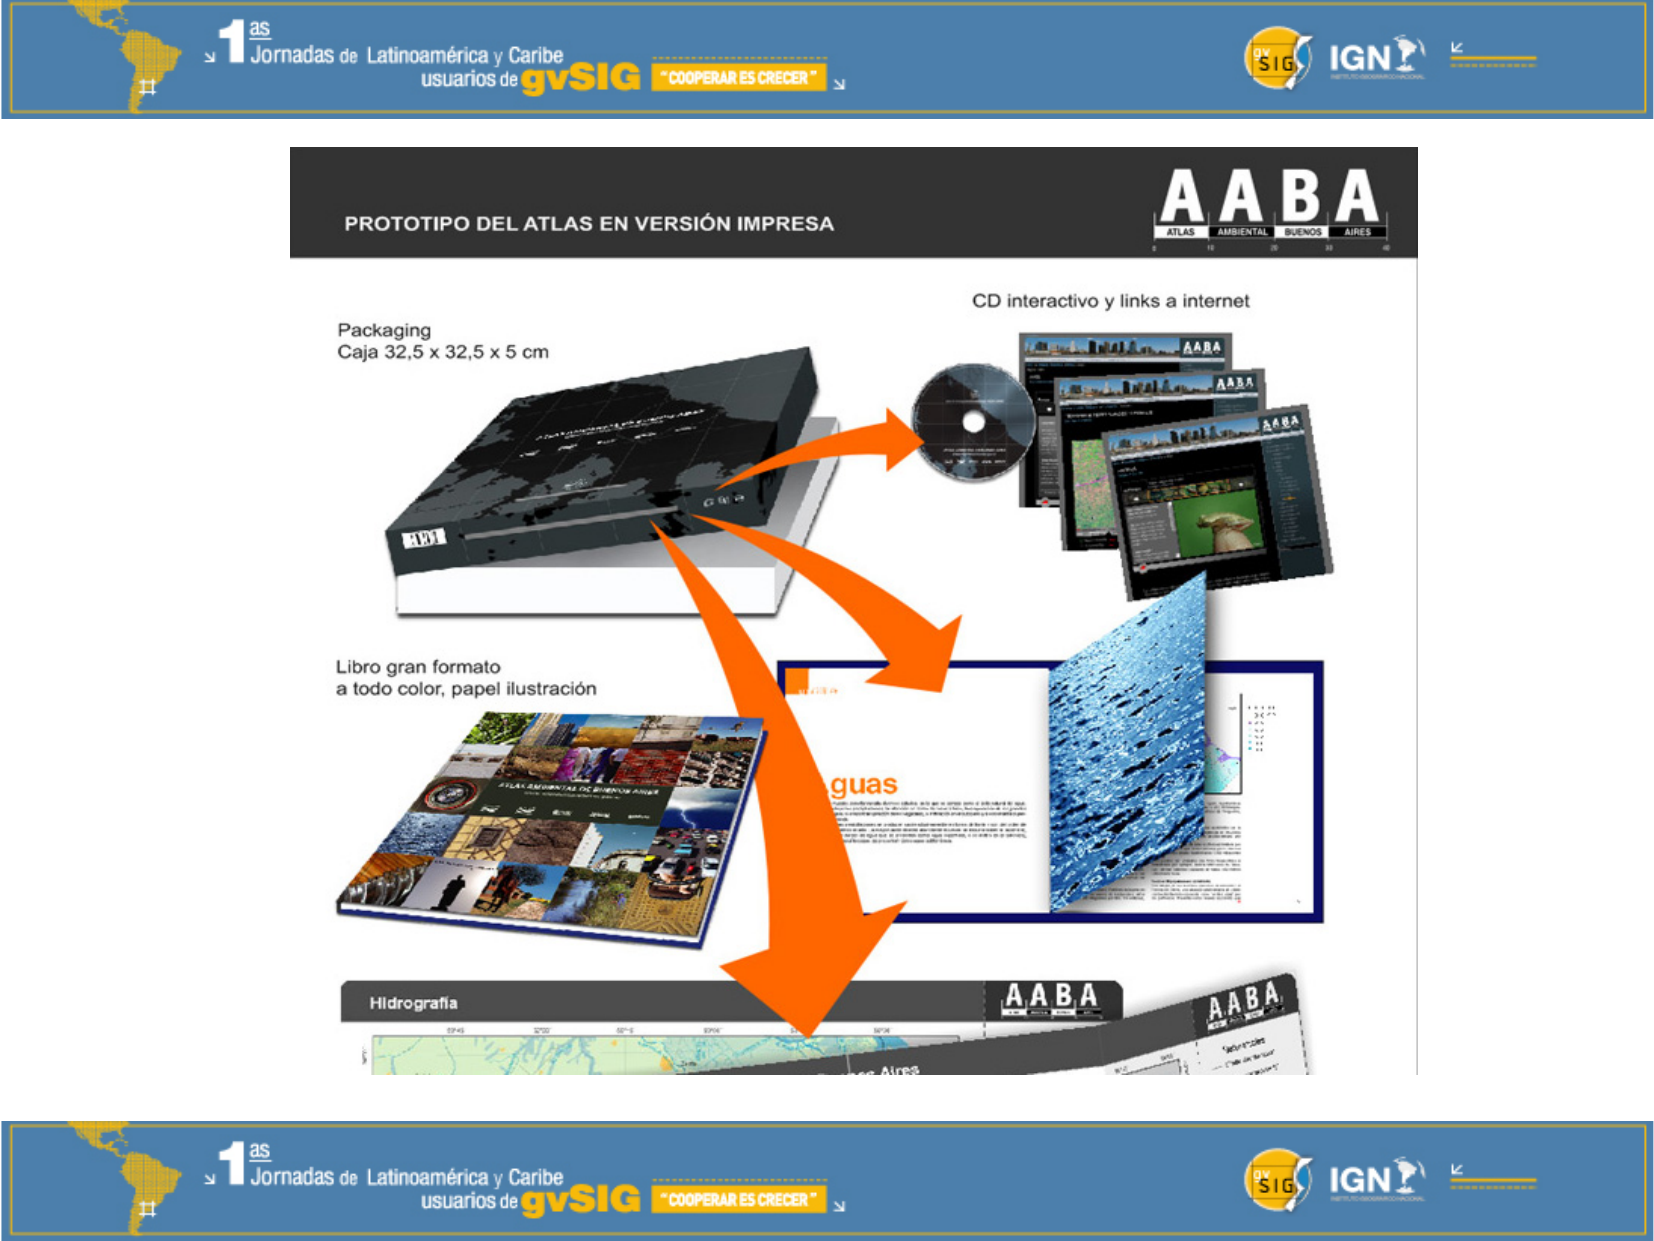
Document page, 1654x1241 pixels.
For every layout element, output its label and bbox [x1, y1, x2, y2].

picture [0, 1121, 1654, 1241]
picture [290, 147, 1418, 1075]
picture [0, 0, 1654, 119]
